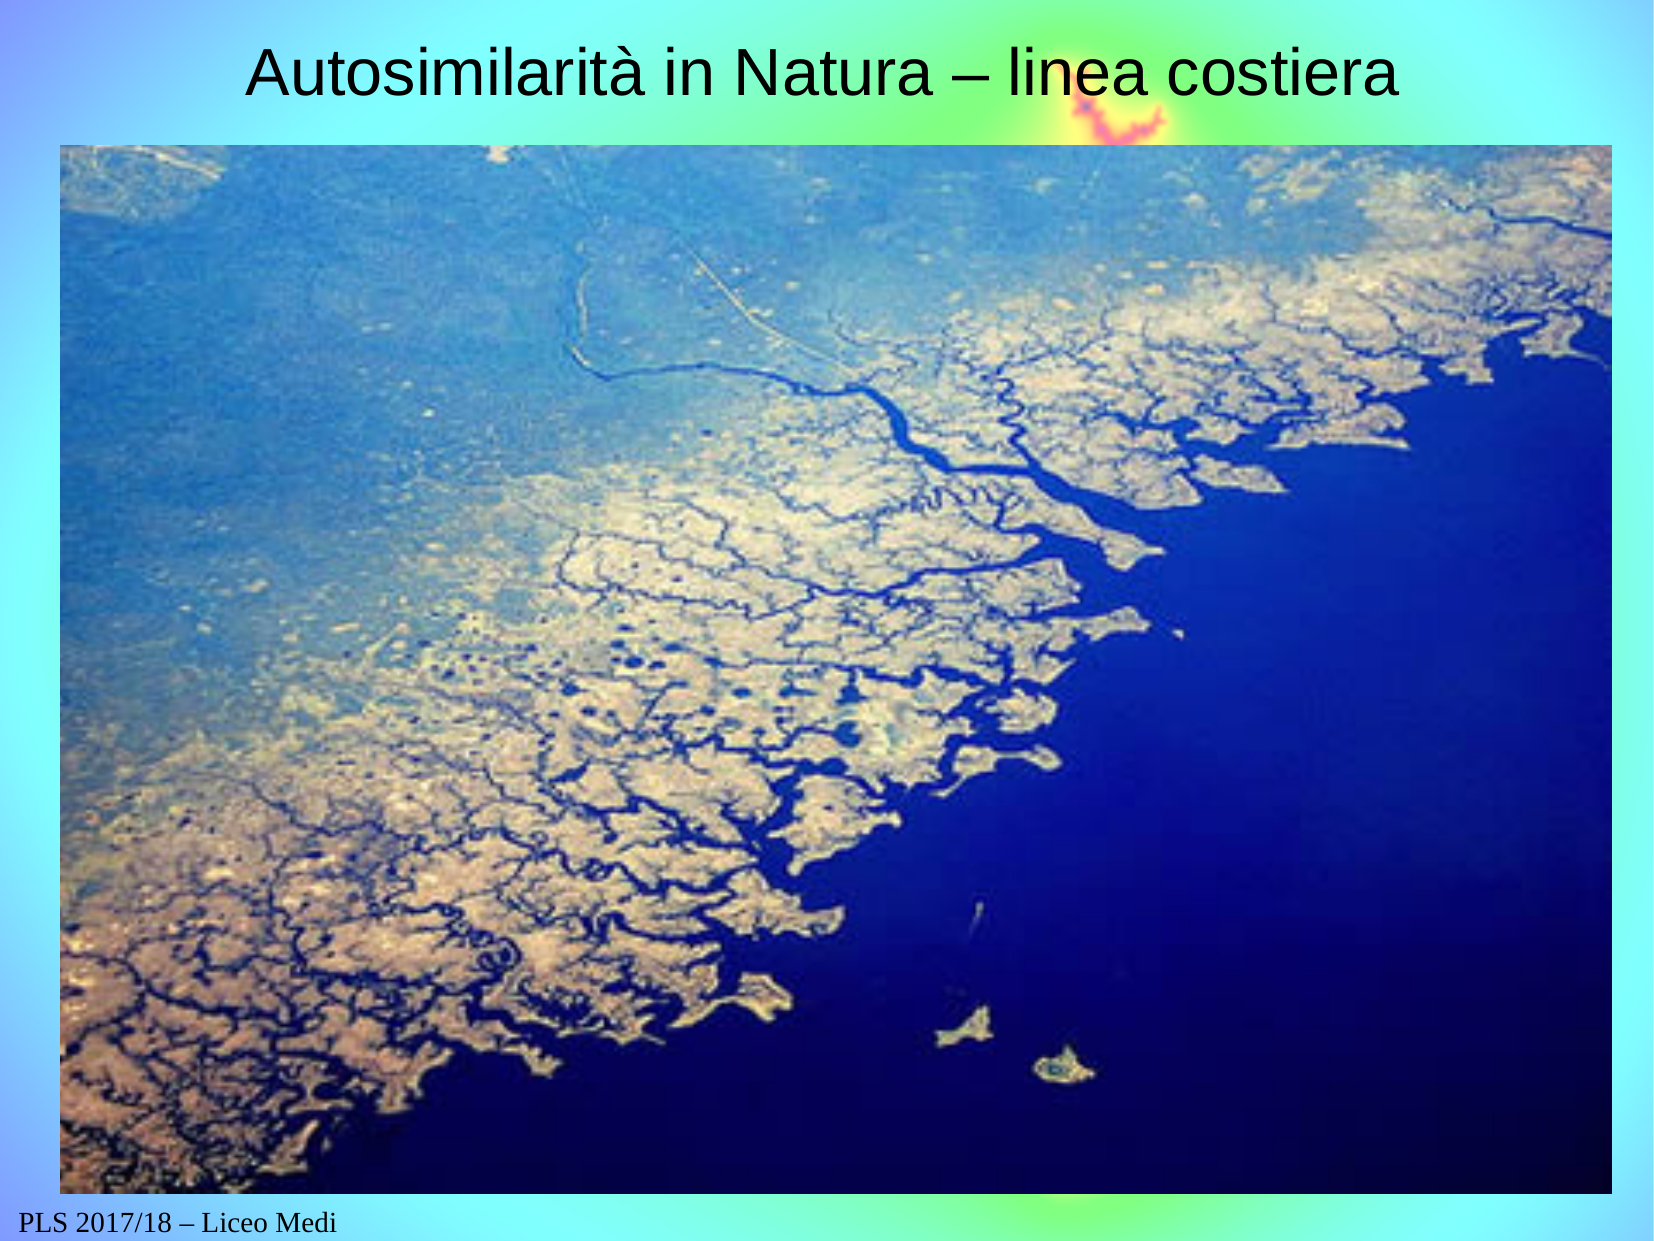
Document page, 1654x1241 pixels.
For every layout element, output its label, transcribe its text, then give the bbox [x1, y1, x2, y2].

title Autosimilarità in Natura – linea costiera [20, 0, 1626, 147]
picture [0, 0, 1654, 1241]
